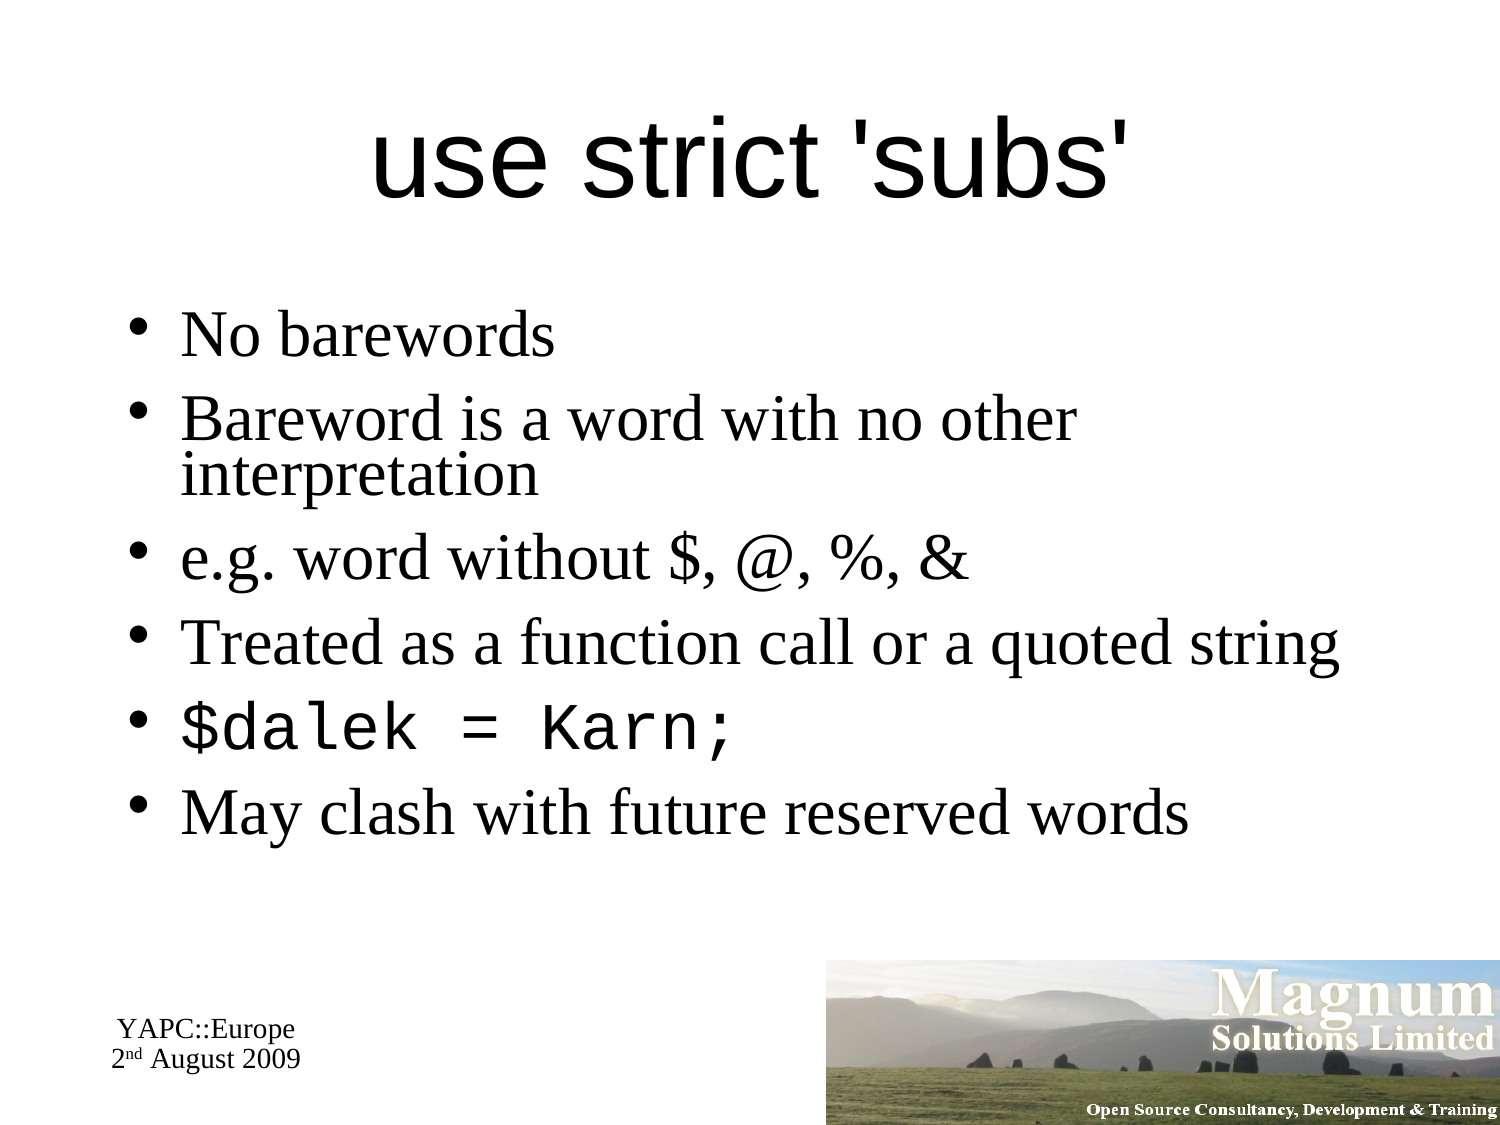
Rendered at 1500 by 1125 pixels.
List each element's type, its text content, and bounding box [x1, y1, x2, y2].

list No barewords Bareword is a word with no other interpretation e.g. word without $, @, %, & Treated as a function call or a quoted string $dalek = Karn; May clash with future reserved words [110, 312, 1391, 1006]
picture [826, 960, 1500, 1125]
title use strict 'subs' [110, 26, 1391, 288]
